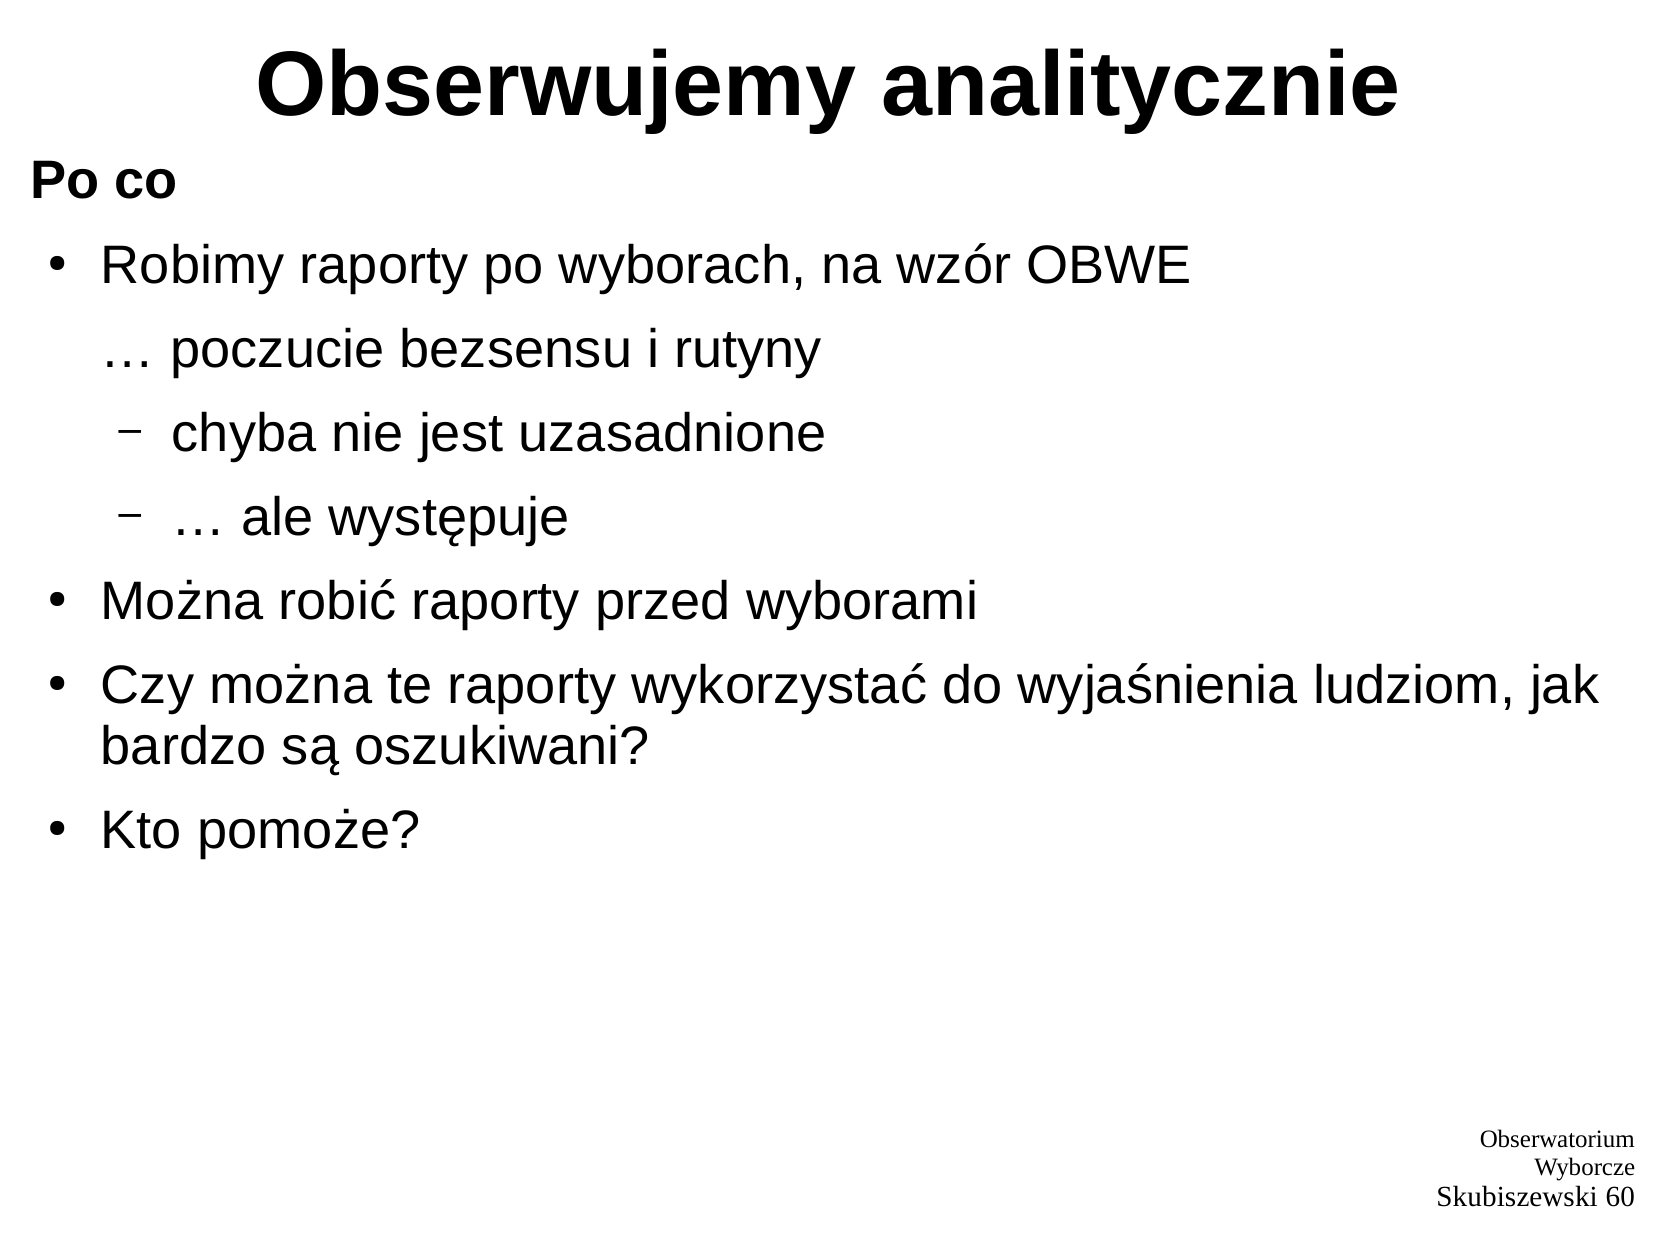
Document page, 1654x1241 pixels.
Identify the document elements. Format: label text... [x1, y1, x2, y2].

title Obserwujemy analitycznie [84, 32, 1573, 150]
list Po co Robimy raporty po wyborach, na wzór OBWE … poczucie bezsensu i rutyny chyba nie jest uzasadnione … ale występuje Można robić raporty przed wyborami Czy można te raporty wykorzystać do wyjaśnienia ludziom, jak bardzo są oszukiwani? Kto pomoże? [30, 150, 1621, 1186]
